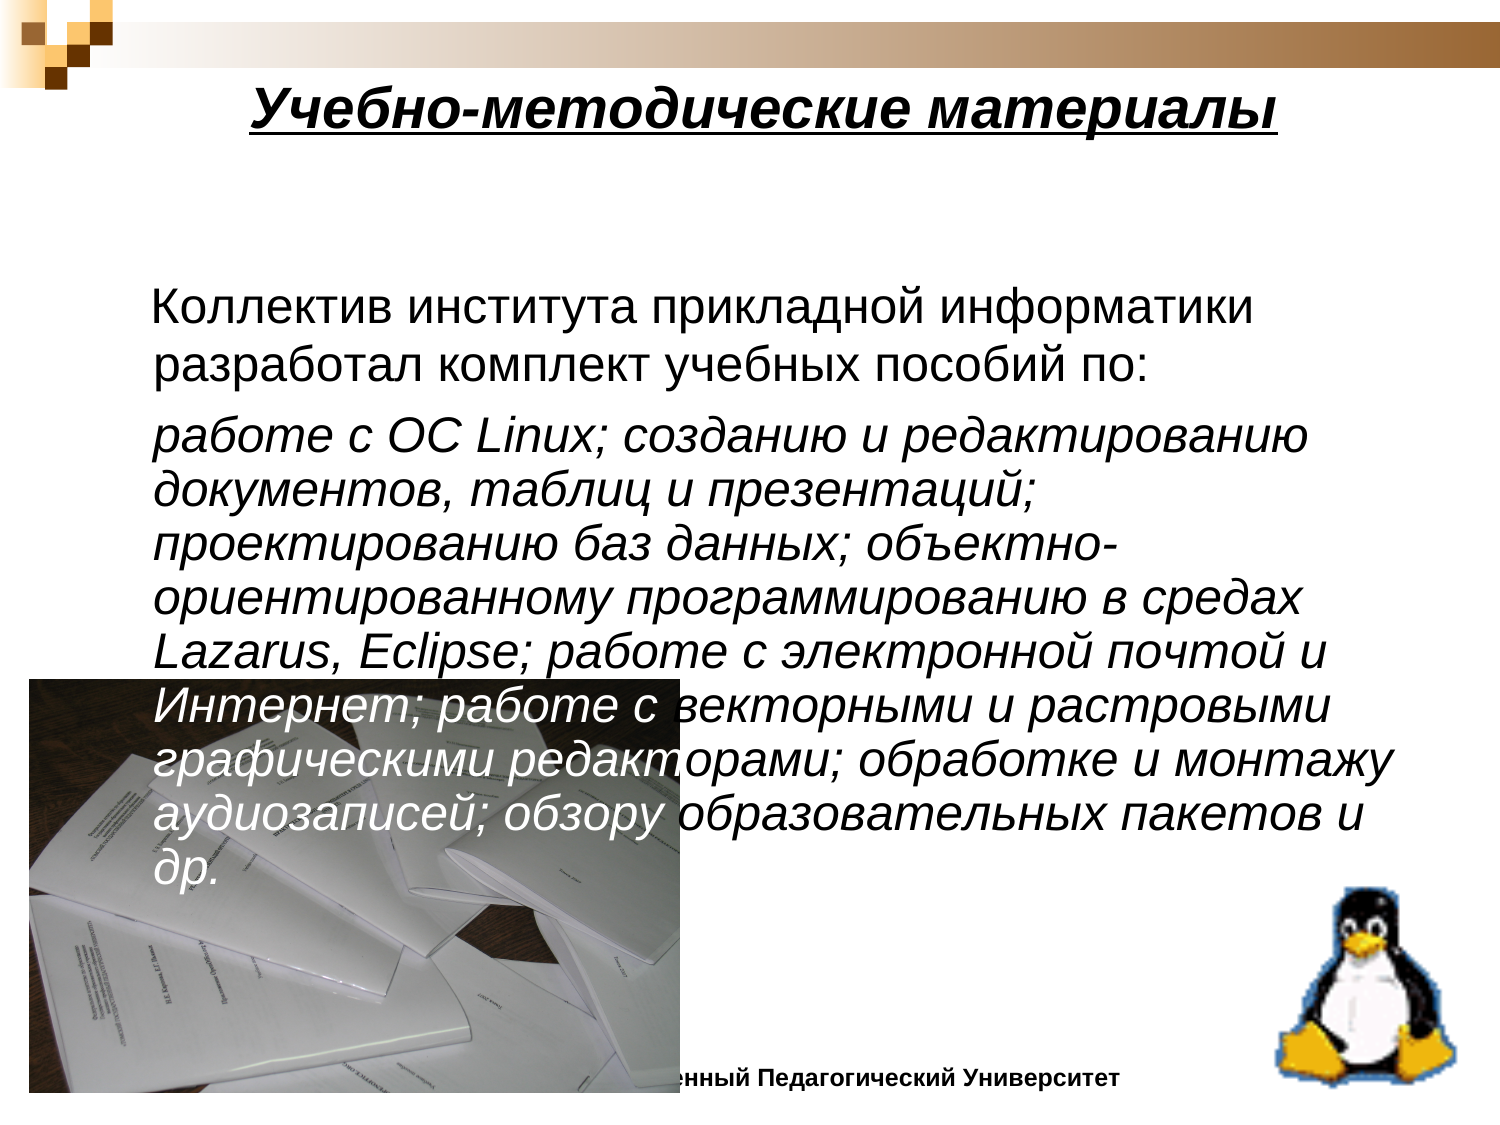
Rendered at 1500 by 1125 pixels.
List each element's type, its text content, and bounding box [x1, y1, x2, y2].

title Учебно-методические материалы [88, 15, 1439, 207]
list Коллектив института прикладной информатики разработал комплект учебных пособий по: работе с ОС Linux; созданию и редактированию документов, таблиц и презентаций; проектированию баз данных; объектно-ориентированному программированию в средах Lazarus, Eclipse; работе с электронной почтой и Интернет; работе с векторными и растровыми графическими редакторами; обработке и монтажу аудиозаписей; обзору образовательных пакетов и др. [97, 265, 1447, 896]
picture [1269, 885, 1477, 1093]
picture [29, 679, 680, 1093]
